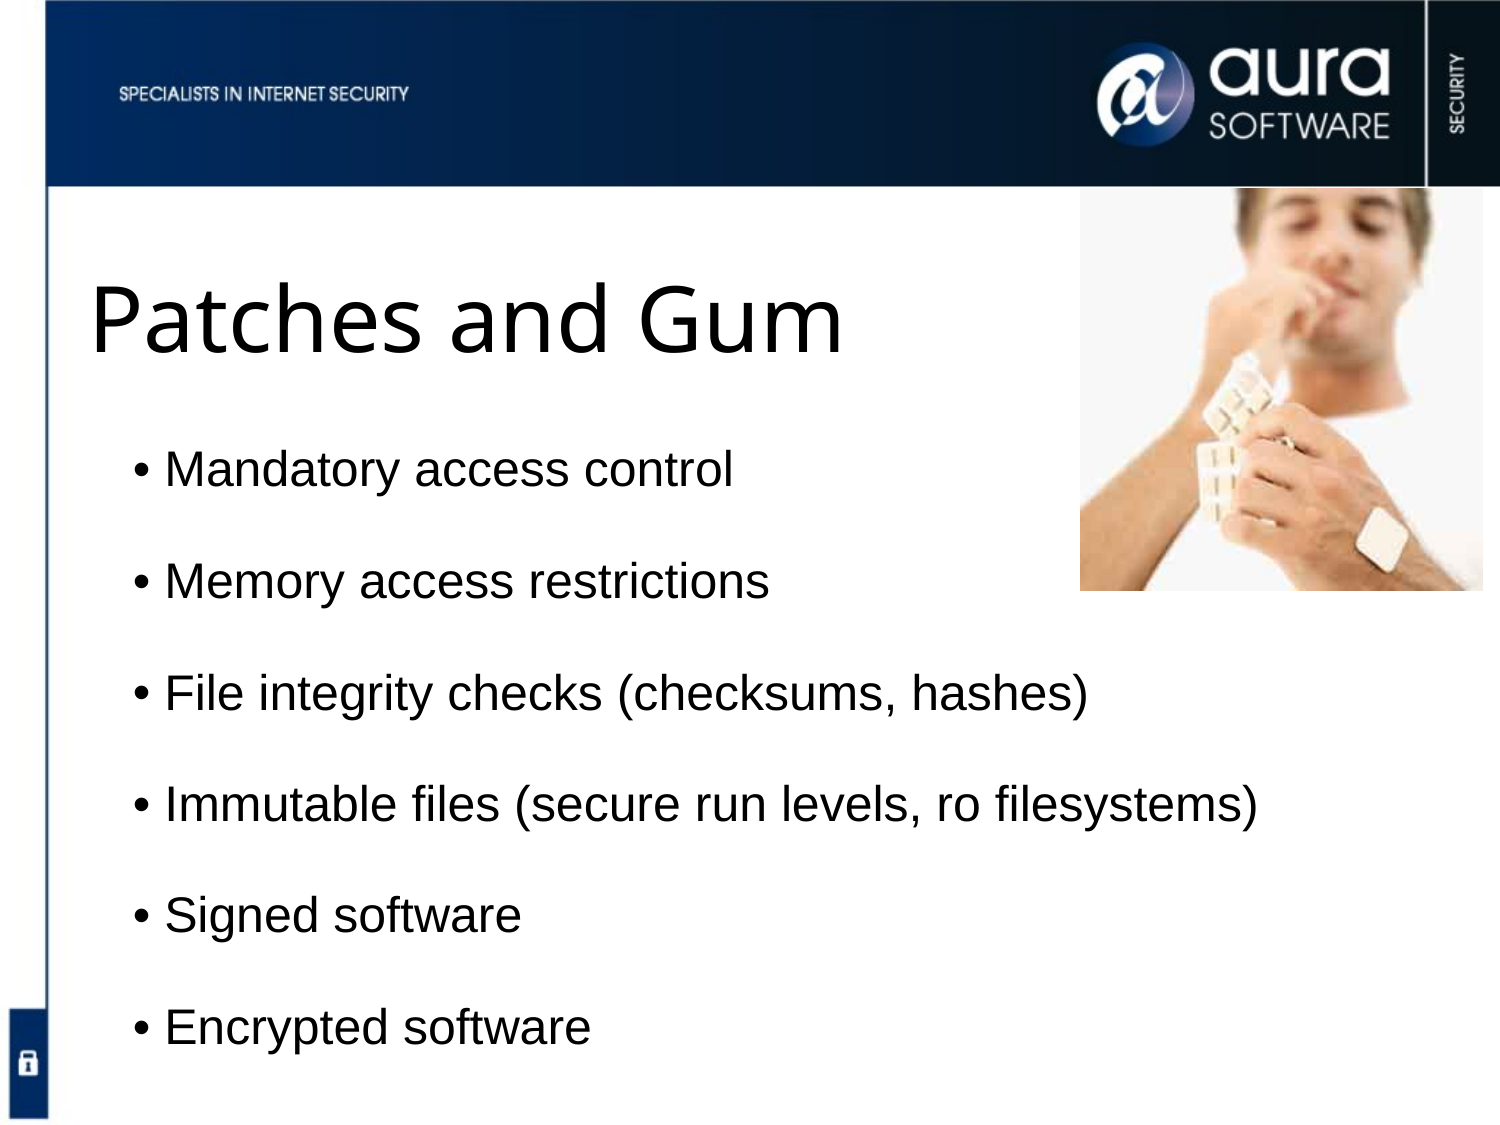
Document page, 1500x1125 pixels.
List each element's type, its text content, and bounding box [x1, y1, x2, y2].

picture [0, 0, 1500, 1125]
list [88, 383, 1490, 1093]
text_box Mandatory access control Memory access restrictions File integrity checks (checksums, hashes) Immutable files (secure run levels, ro filesystems) Signed software Encrypted software [118, 336, 1312, 1063]
title Patches and Gum [88, 236, 1080, 383]
